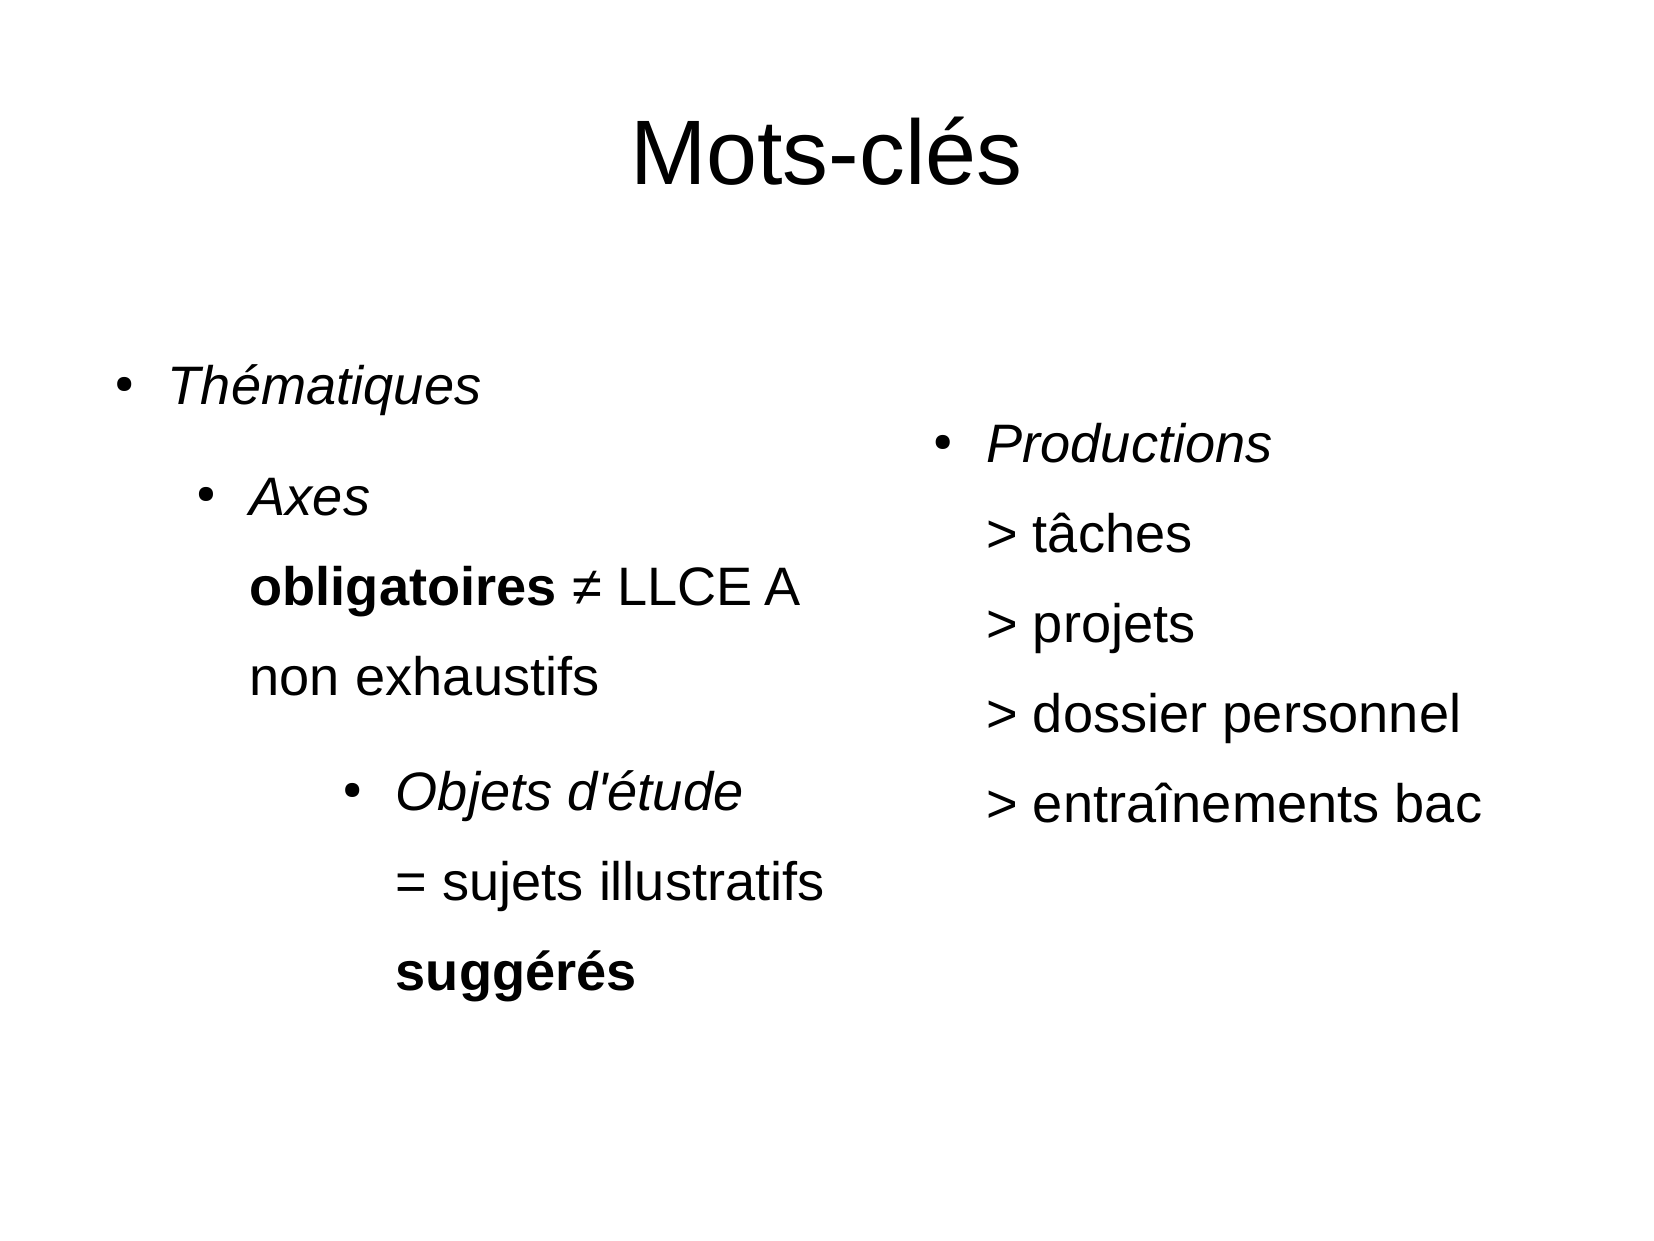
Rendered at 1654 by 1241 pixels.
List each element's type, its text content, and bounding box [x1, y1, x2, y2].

list Objets d'étude = sujets illustratifs suggérés [324, 761, 1051, 1152]
list Thématiques [96, 355, 823, 746]
title Mots-clés [82, 49, 1571, 257]
list Axes obligatoires ≠ LLCE A non exhaustifs [178, 465, 915, 857]
list Productions > tâches > projets > dossier personnel > entraînements bac [915, 413, 1642, 906]
